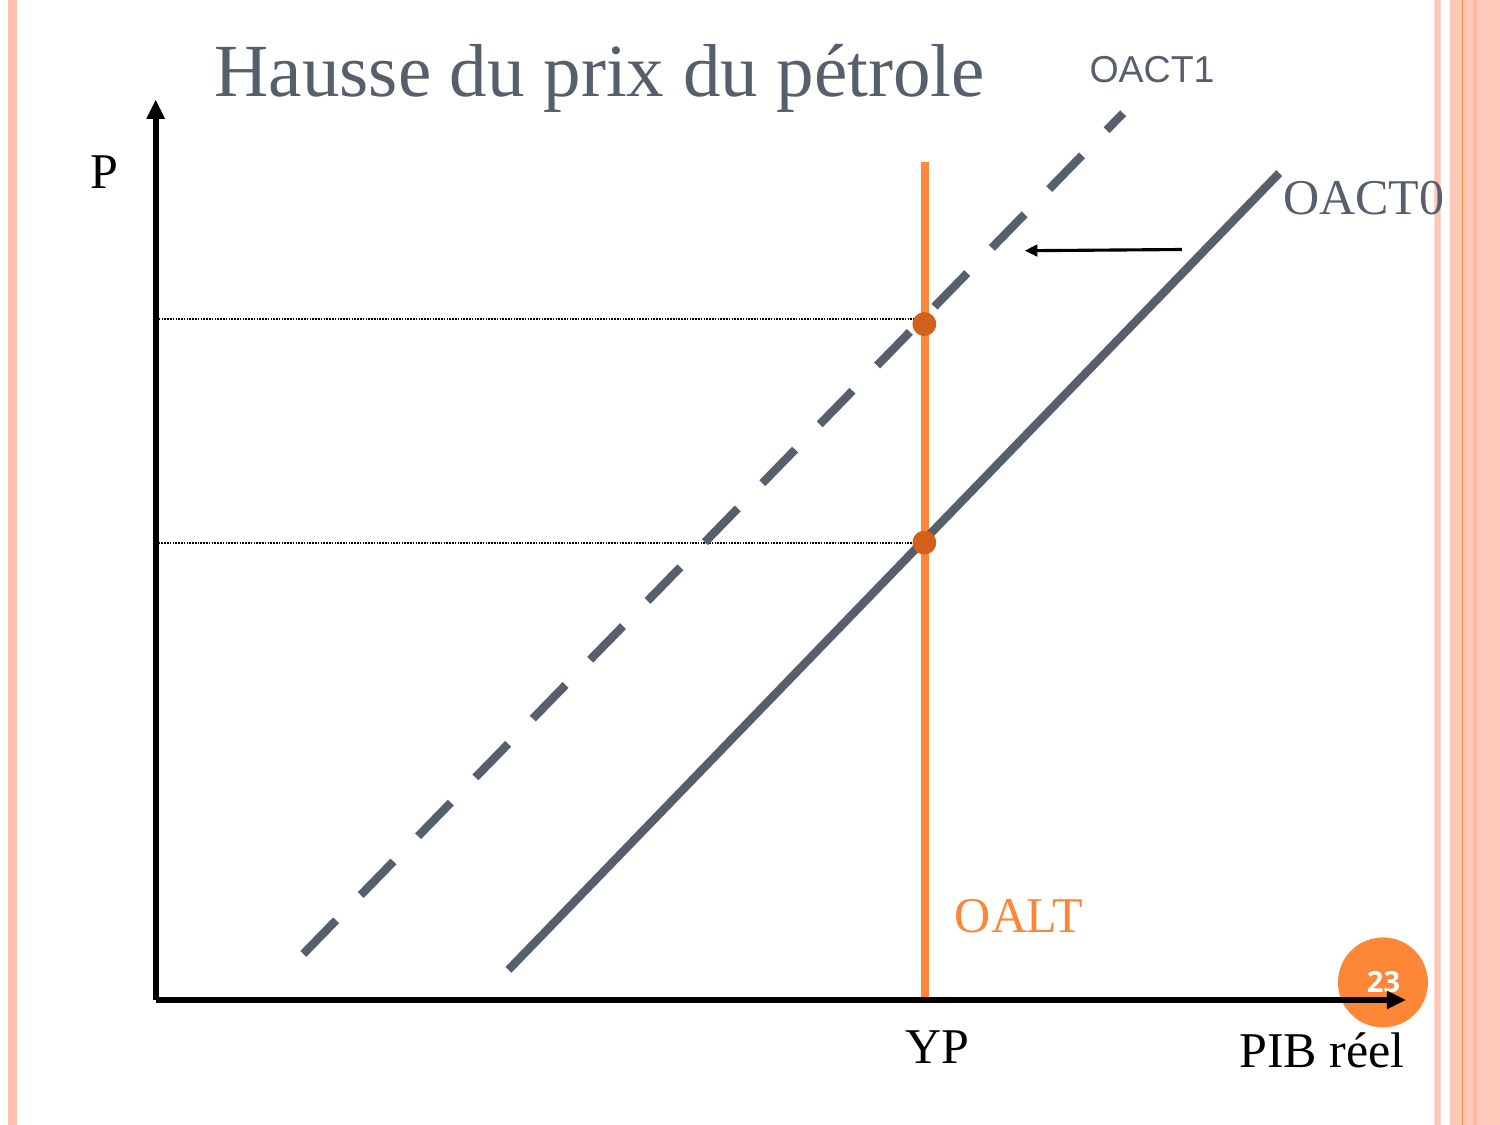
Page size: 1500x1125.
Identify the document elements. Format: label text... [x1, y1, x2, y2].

slide_number <numéro> [1333, 940, 1434, 1009]
text_box [912, 312, 937, 336]
slide_number <numéro> [1333, 1003, 1386, 1009]
text_box YP [890, 1006, 984, 1082]
text_box OACT1 [1074, 37, 1258, 98]
text_box P [75, 130, 134, 206]
text_box OACT0 [1268, 156, 1460, 232]
text_box [912, 530, 937, 555]
text_box OALT [940, 874, 1111, 950]
text_box Hausse du prix du pétrole [200, 13, 1138, 119]
text_box PIB réel [1224, 1009, 1500, 1085]
